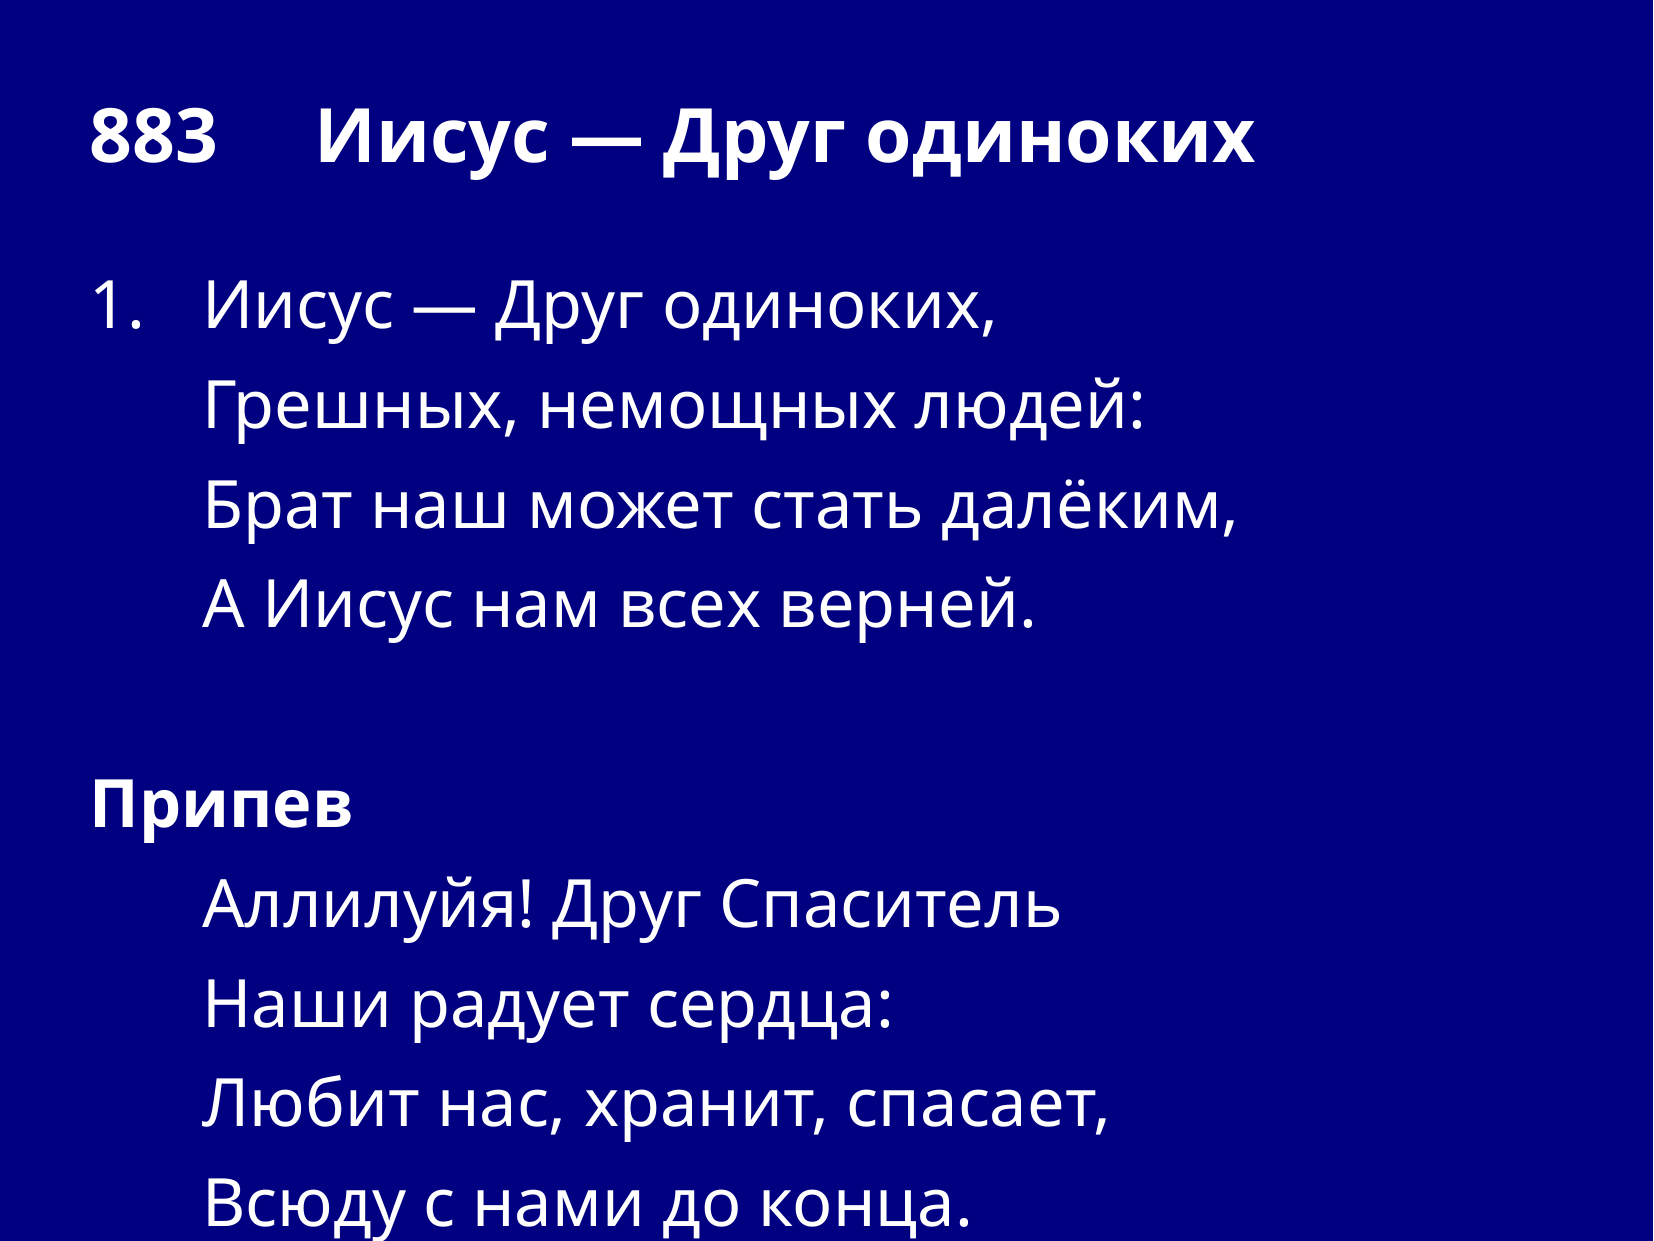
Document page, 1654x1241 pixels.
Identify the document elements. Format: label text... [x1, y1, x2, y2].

text_box 1. Иисус — Друг одиноких, Грешных, немощных людей: Брат наш может стать далёким, А Иисус нам всех верней. Припев Аллилуйя! Друг Спаситель Наши радует сердца: Любит нас, хранит, спасает, Всюду с нами до конца. [75, 188, 1576, 1163]
text_box 883 Иисус — Друг одиноких [75, 75, 1576, 188]
